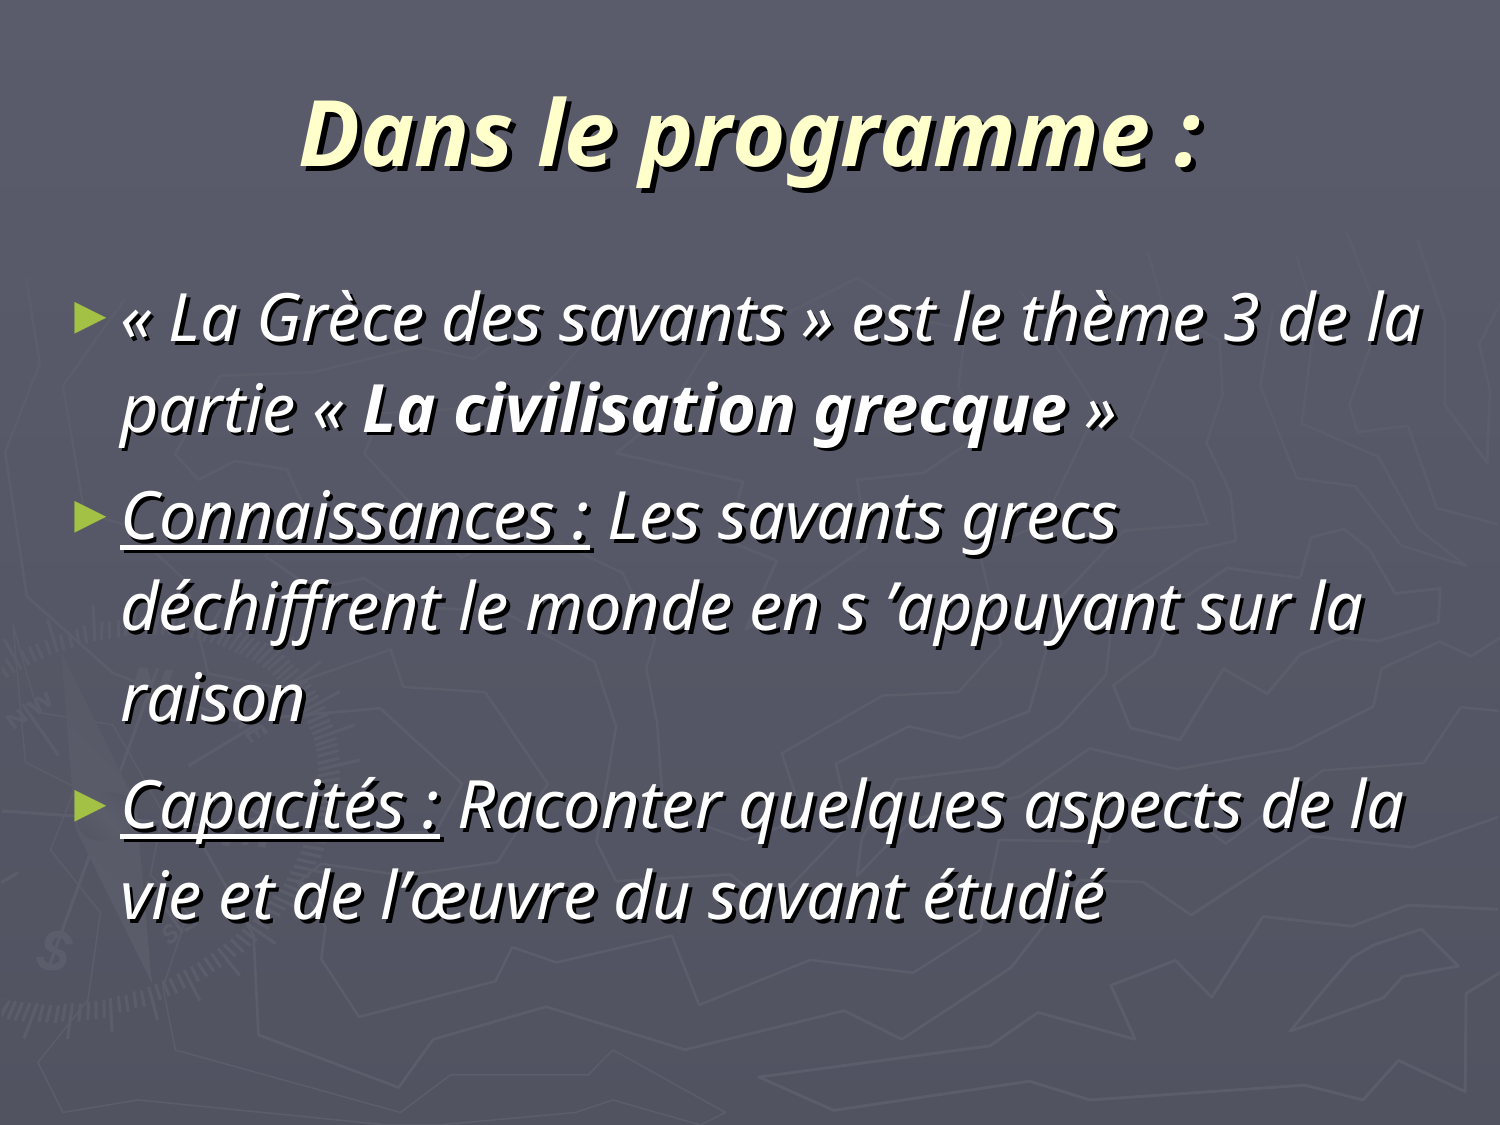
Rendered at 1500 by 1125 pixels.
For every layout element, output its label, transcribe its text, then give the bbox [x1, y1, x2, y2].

list « La Grèce des savants » est le thème 3 de la partie « La civilisation grecque » Connaissances : Les savants grecs déchiffrent le monde en s ’appuyant sur la raison Capacités : Raconter quelques aspects de la vie et de l’œuvre du savant étudié [49, 262, 1451, 1001]
title Dans le programme : [49, 37, 1451, 225]
